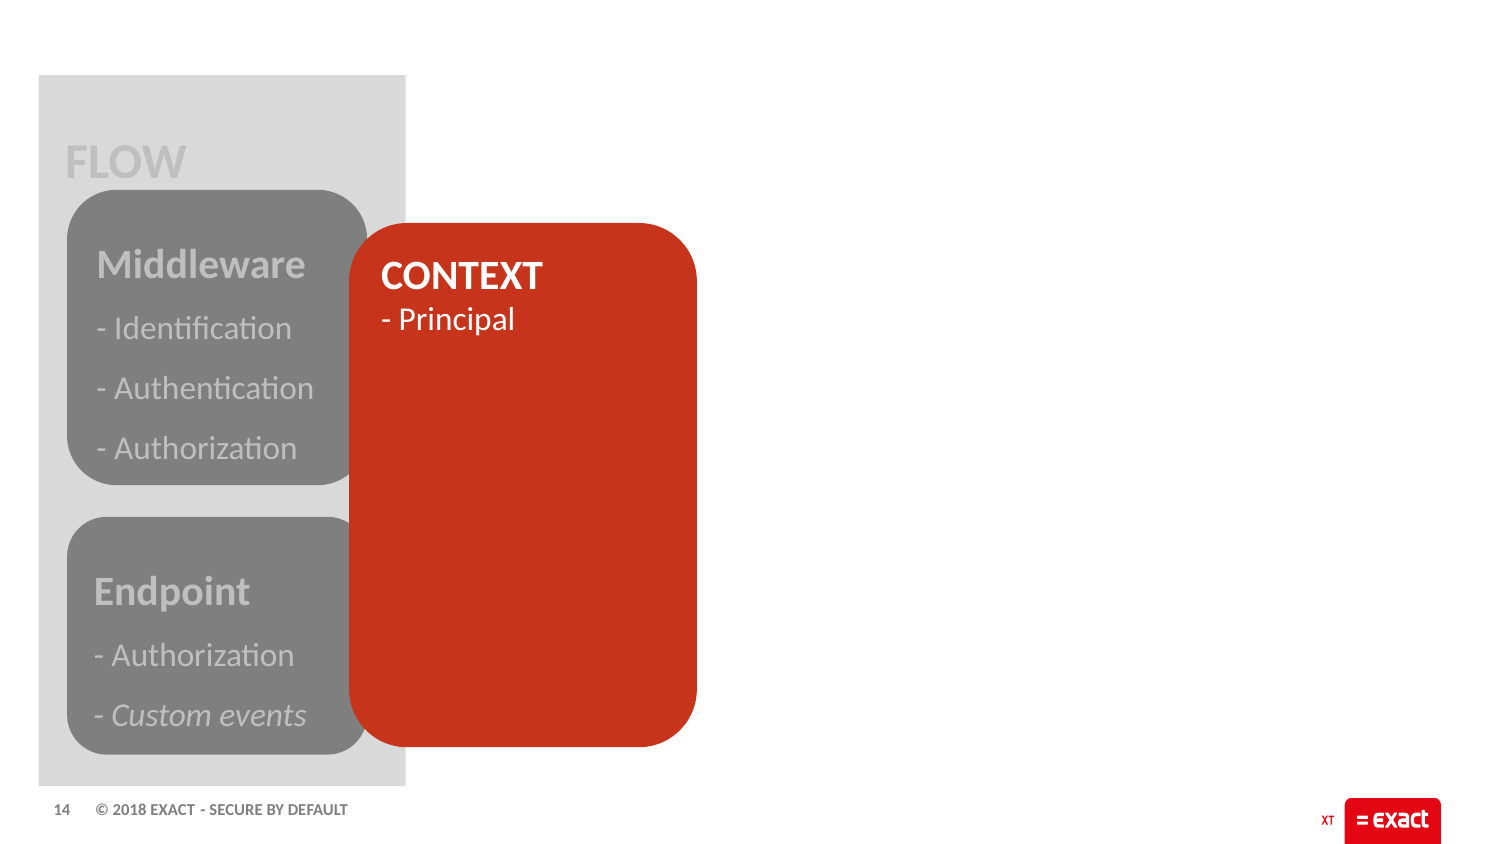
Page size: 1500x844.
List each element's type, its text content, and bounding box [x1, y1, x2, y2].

title Flow [38, 75, 406, 787]
text_box Middleware - Identification - Authentication - Authorization [67, 189, 368, 486]
text_box - Secure by default [185, 786, 826, 832]
text_box CONTEXT - Principal [349, 222, 697, 748]
text_box 14 [38, 786, 96, 832]
text_box Endpoint - Authorization - Custom events [67, 516, 365, 755]
